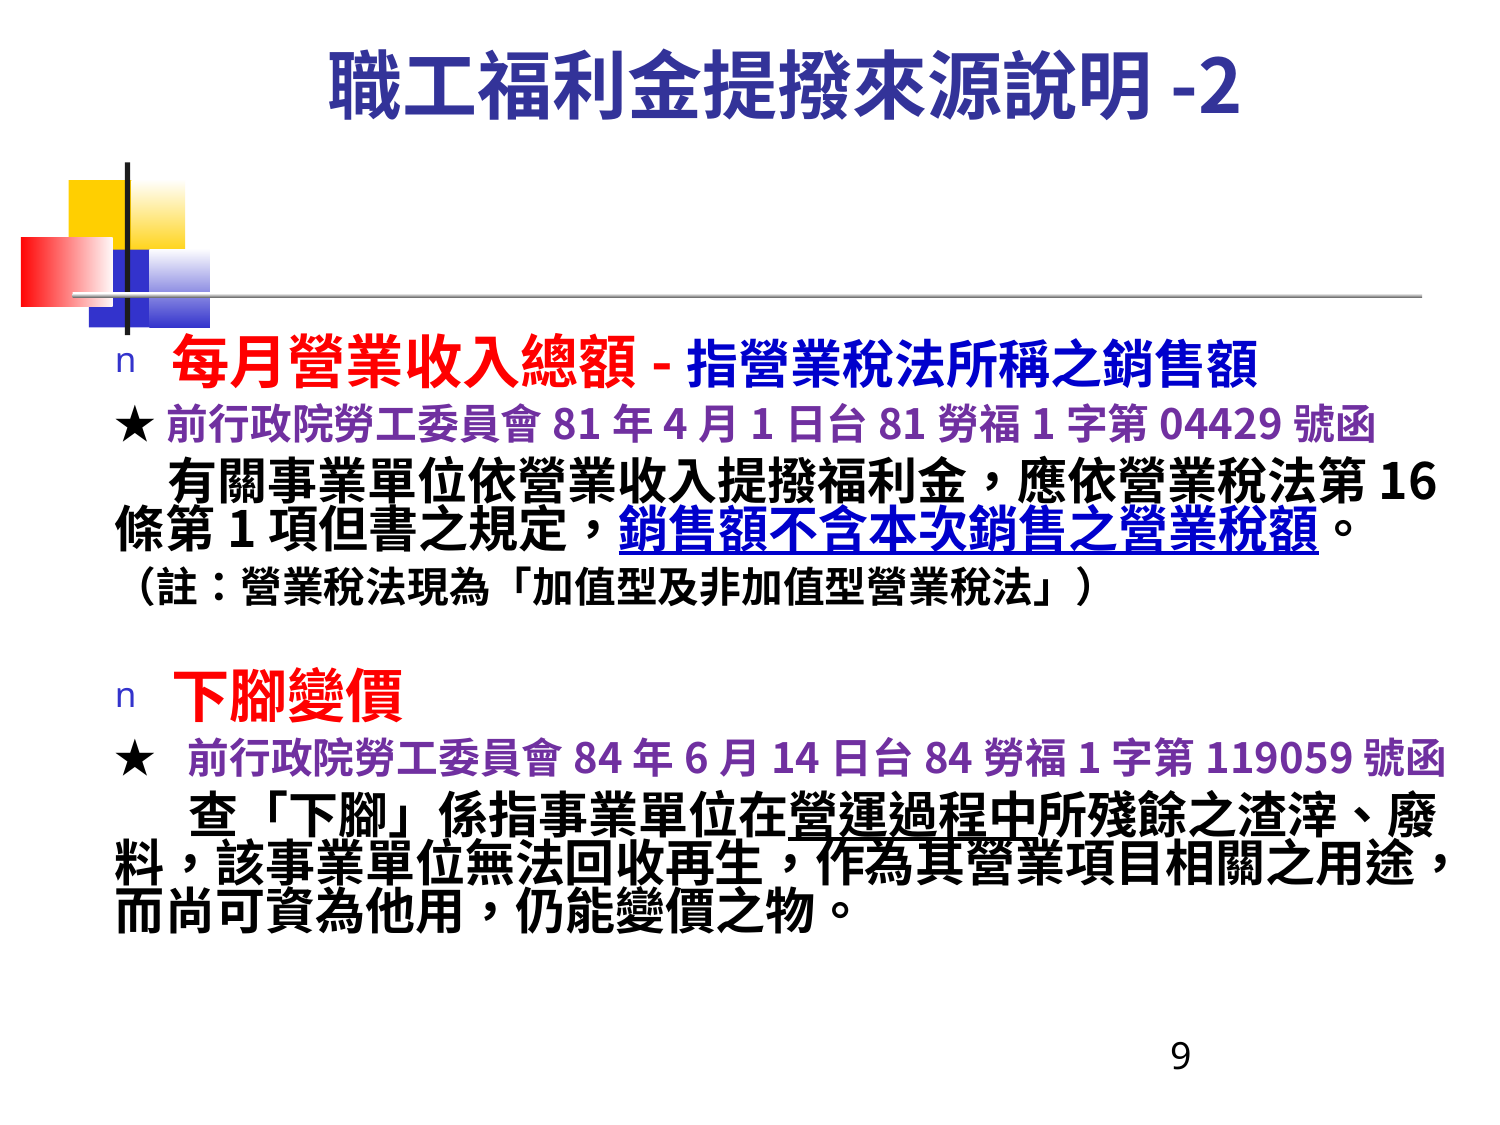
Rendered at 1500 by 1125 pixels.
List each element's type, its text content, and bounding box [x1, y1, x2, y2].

list 每月營業收入總額-指營業稅法所稱之銷售額 ★前行政院勞工委員會81年4月1日台81勞福1字第04429號函 有關事業單位依營業收入提撥福利金，應依營業稅法第16條第1項但書之規定，銷售額不含本次銷售之營業稅額。 （註：營業稅法現為「加值型及非加值型營業稅法」） 下腳變價 ★ 前行政院勞工委員會84年6月14日台84勞福1字第119059號函 查「下腳」係指事業單位在營運過程中所殘餘之渣滓、廢料，該事業單位無法回收再生，作為其營業項目相關之用途，而尚可資為他用，仍能變價之物。 [100, 331, 1469, 1006]
title 職工福利金提撥來源說明-2 [312, 31, 1294, 271]
slide_number <編號> [1155, 1024, 1468, 1100]
